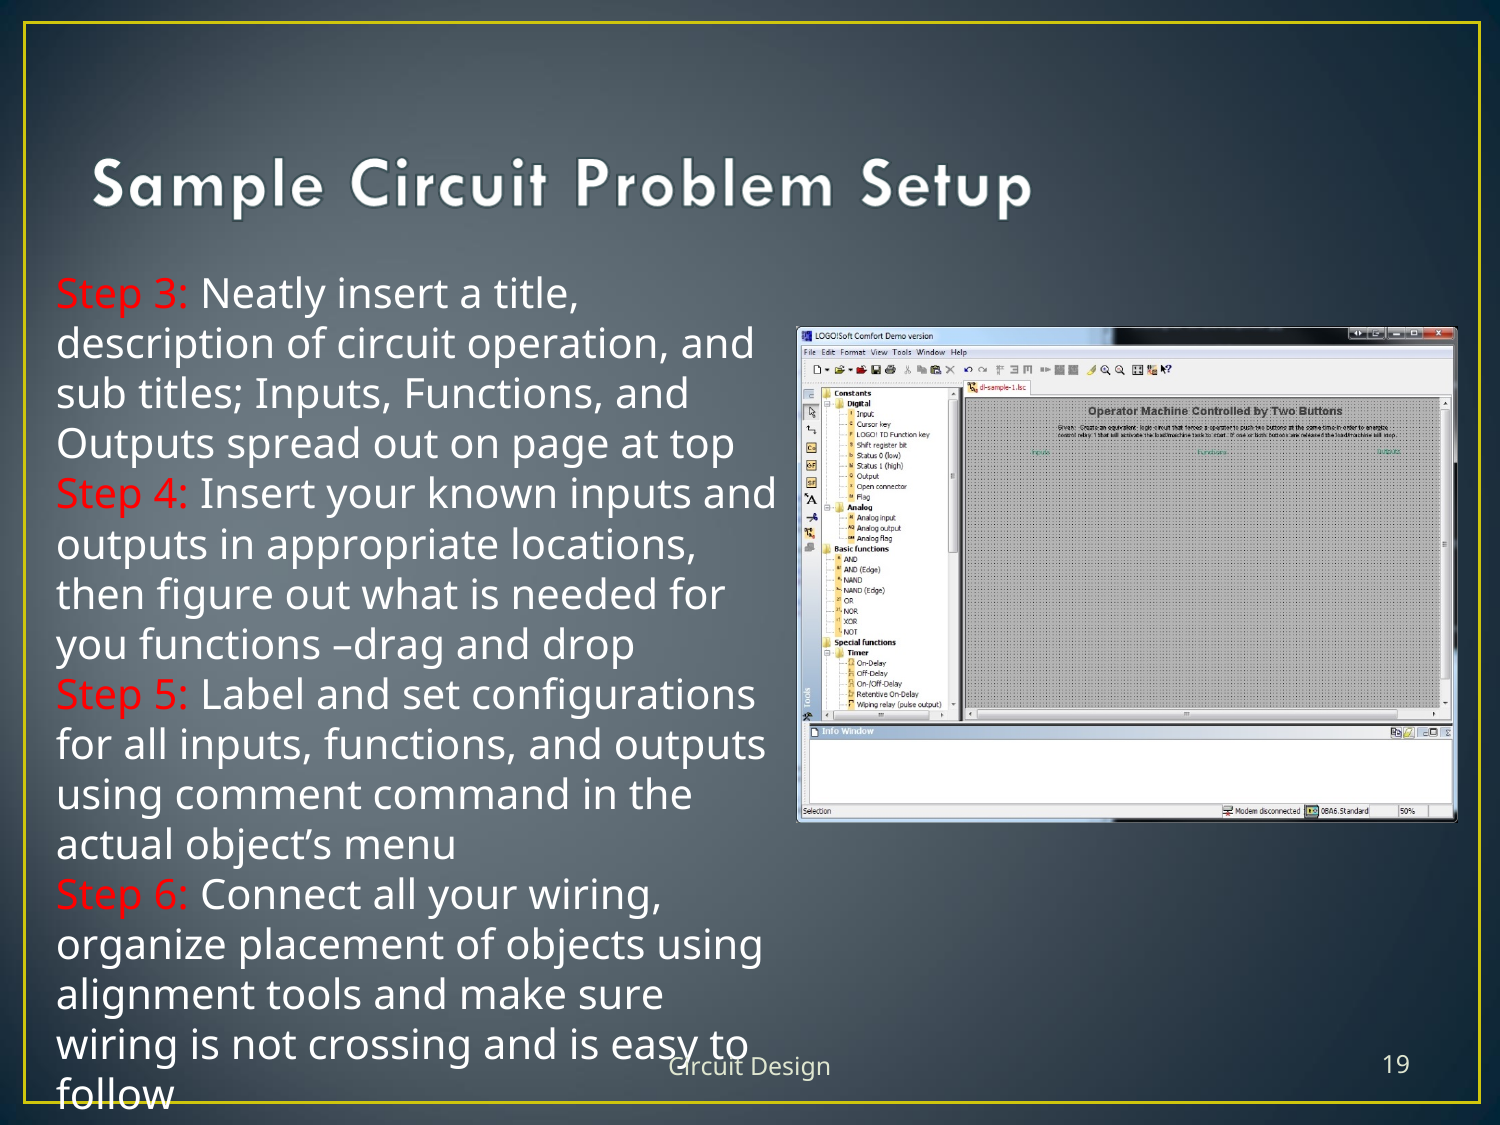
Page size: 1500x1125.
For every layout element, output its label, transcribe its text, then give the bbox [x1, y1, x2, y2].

text_box Circuit Design [464, 1035, 1036, 1096]
text_box [810, 326, 1458, 823]
text_box Step 3: Neatly insert a title, description of circuit operation, and sub titles; Inputs, Functions, and Outputs spread out on page at top Step 4: Insert your known inputs and outputs in appropriate locations, then figure out what is needed for you functions –drag and drop Step 5: Label and set configurations for all inputs, functions, and outputs using comment command in the actual object’s menu Step 6: Connect all your wiring, organize placement of objects using alignment tools and make sure wiring is not crossing and is easy to follow [41, 259, 810, 1125]
text_box <number> [1074, 1035, 1426, 1096]
picture [26, 24, 1478, 1101]
text_box [45, 45, 1426, 272]
picture [0, 0, 1500, 1125]
